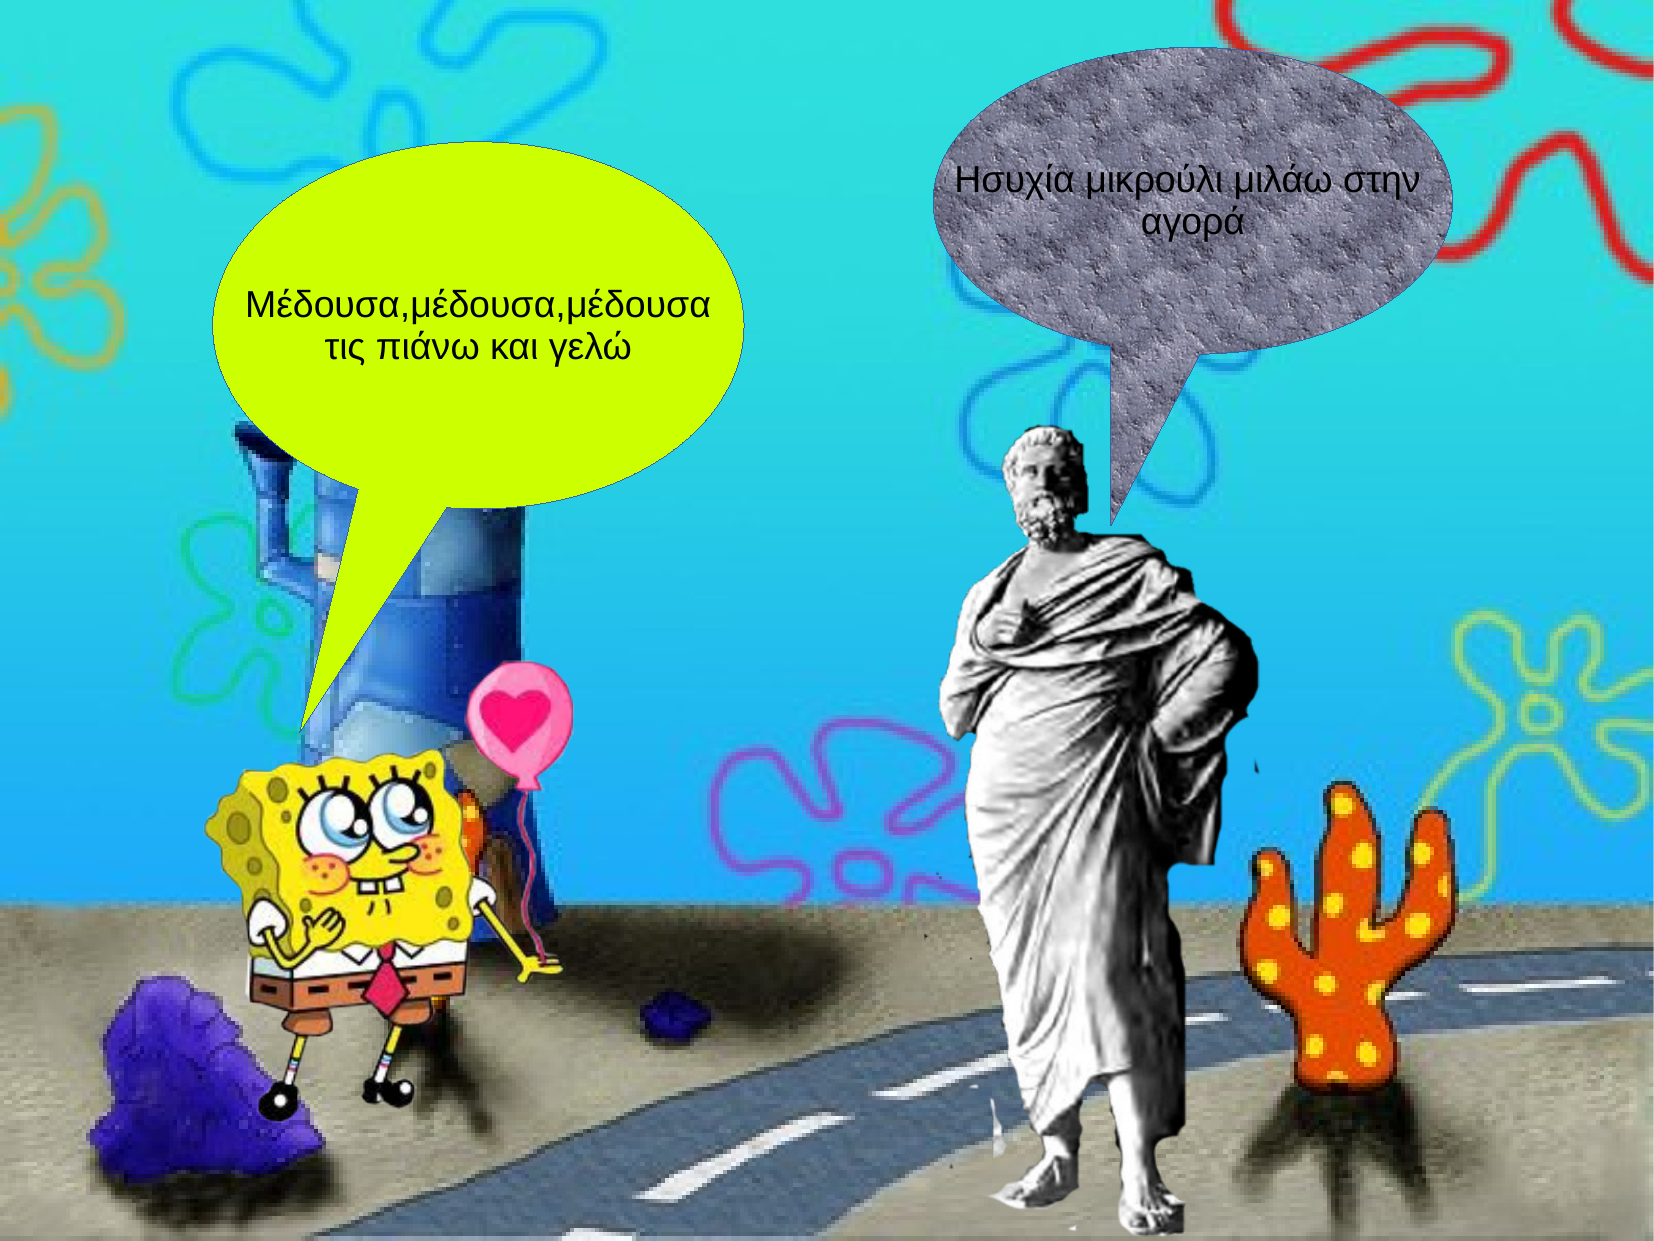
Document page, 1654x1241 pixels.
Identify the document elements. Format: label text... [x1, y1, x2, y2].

text_box Ησυχία μικρούλι μιλάω στην αγορά [933, 47, 1453, 526]
text_box Μέδουσα,μέδουσα,μέδουσα τις πιάνω και γελώ [212, 141, 745, 733]
picture [0, 0, 1654, 1241]
